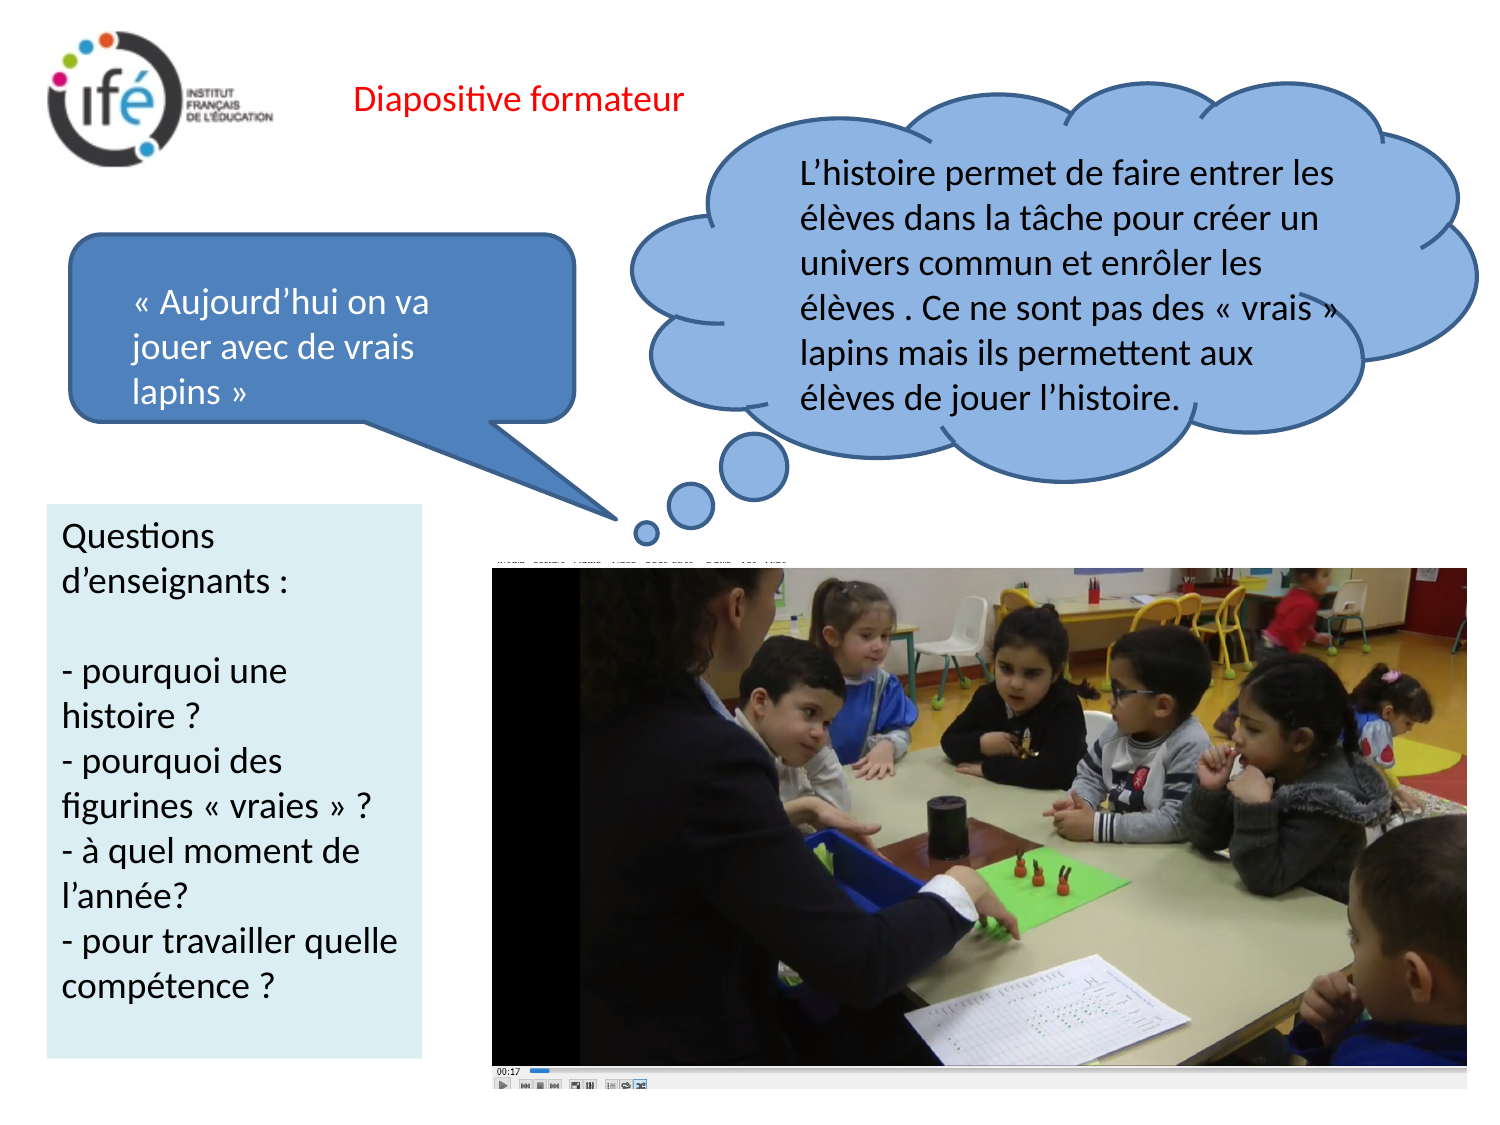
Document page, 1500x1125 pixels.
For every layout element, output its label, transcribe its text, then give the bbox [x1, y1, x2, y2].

text_box [632, 83, 1477, 482]
text_box [668, 483, 714, 529]
text_box [720, 433, 788, 501]
text_box L’histoire permet de faire entrer les élèves dans la tâche pour créer un univers commun et enrôler les élèves . Ce ne sont pas des « vrais » lapins mais ils permettent aux élèves de jouer l’histoire. [785, 140, 1371, 426]
picture [46, 30, 275, 169]
text_box Diapositive formateur [338, 66, 701, 127]
picture [492, 562, 1467, 1089]
text_box Questions d’enseignants : - pourquoi une histoire ? - pourquoi des figurines « vraies » ? - à quel moment de l’année? - pour travailler quelle compétence ? [46, 503, 422, 1059]
text_box [70, 234, 617, 520]
text_box [1203, 426, 1298, 433]
text_box « Aujourd’hui on va jouer avec de vrais lapins » [117, 269, 516, 420]
text_box [635, 522, 658, 545]
